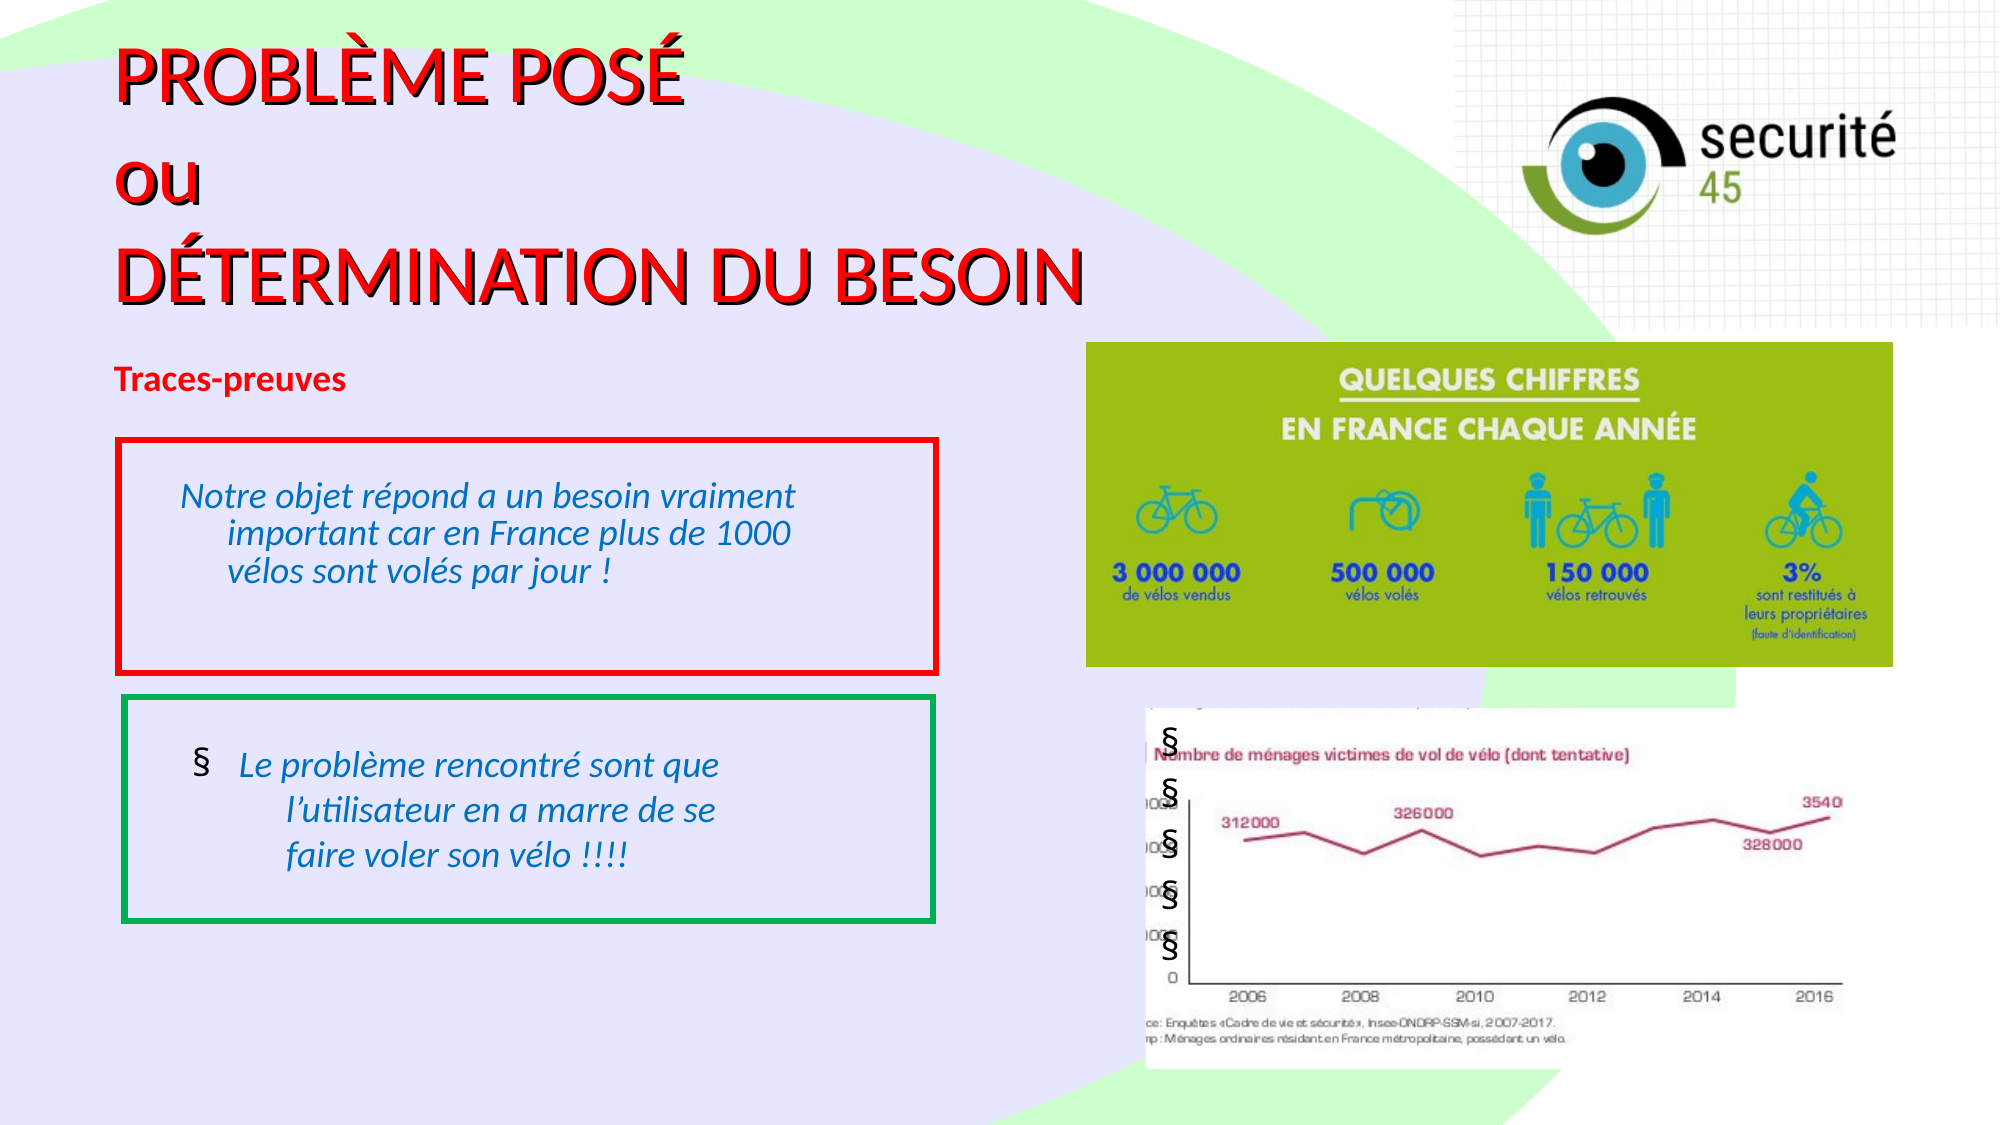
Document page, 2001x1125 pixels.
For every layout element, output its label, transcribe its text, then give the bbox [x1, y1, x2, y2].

text_box Le problème rencontré sont que l’utilisateur en a marre de se faire voler son vélo !!!! [177, 732, 784, 882]
picture [1455, 0, 2000, 329]
text_box Notre objet répond a un besoin vraiment important car en France plus de 1000 vélos sont volés par jour ! [165, 472, 875, 625]
text_box [1146, 709, 1843, 1069]
text_box PROBLÈME POSÉ ou DÉTERMINATION DU BESOIN [98, 11, 1112, 330]
picture [1086, 342, 1893, 667]
text_box Traces-preuves [98, 346, 363, 407]
